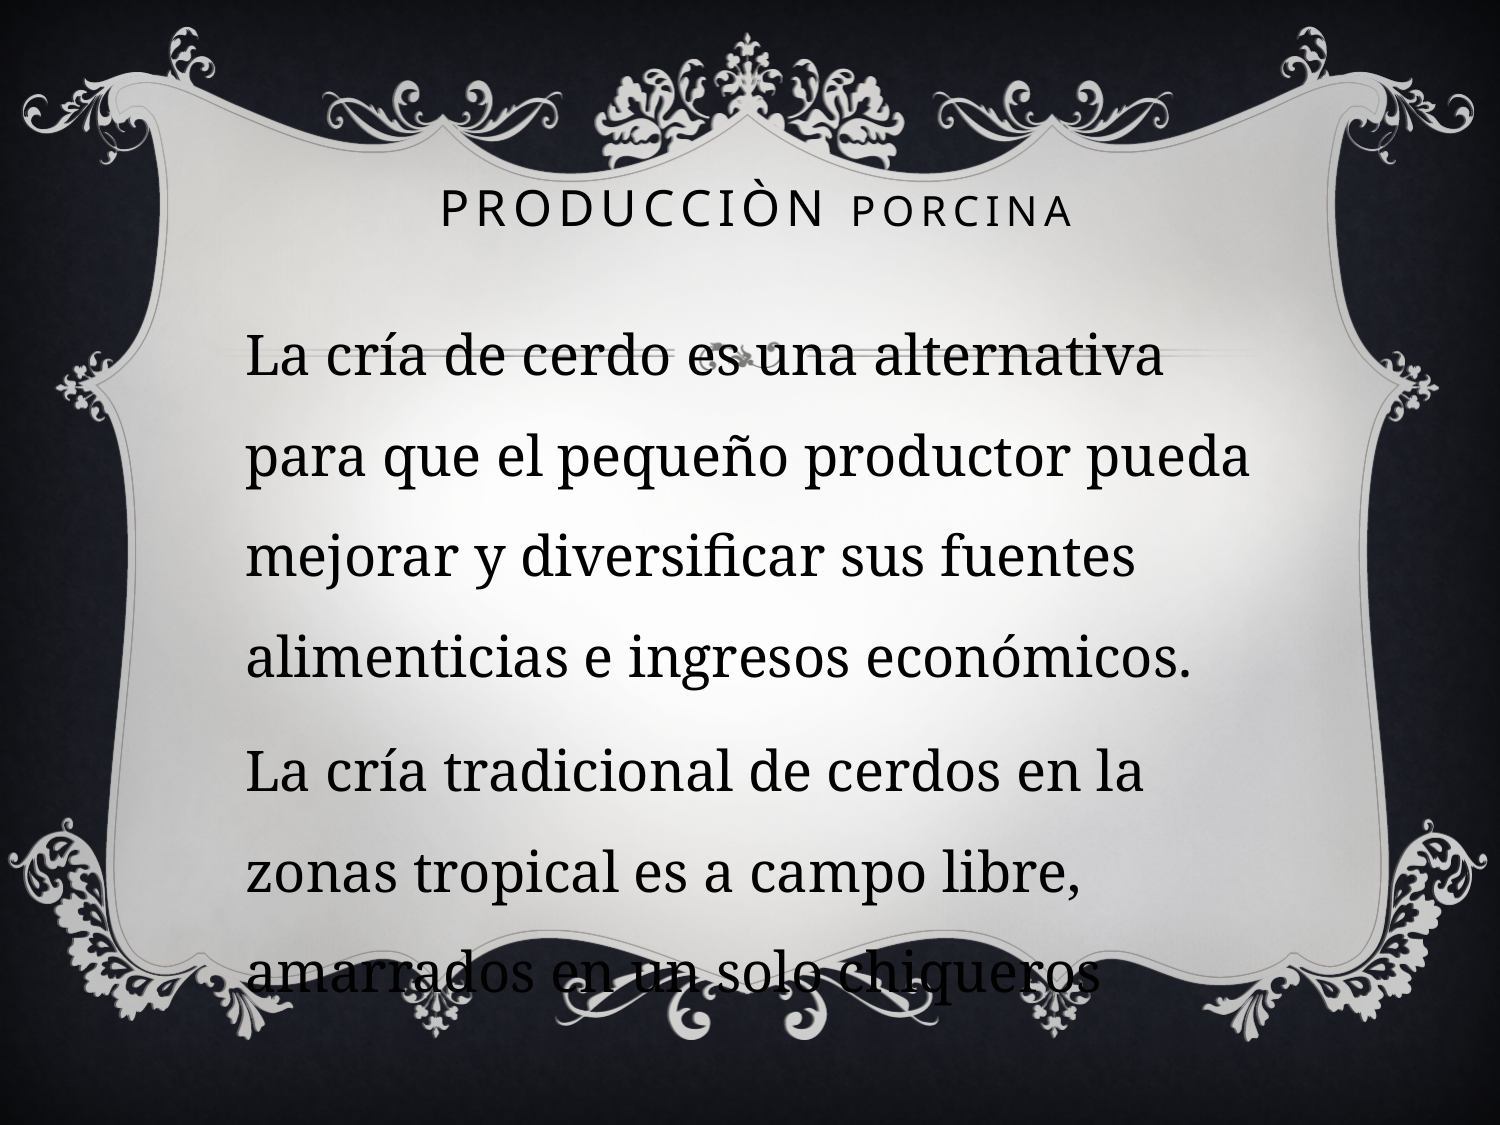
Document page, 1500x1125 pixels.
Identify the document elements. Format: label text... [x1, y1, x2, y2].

title PRODUCCIÒN PORCINA [230, 125, 1281, 244]
list La cría de cerdo es una alternativa para que el pequeño productor pueda mejorar y diversificar sus fuentes alimenticias e ingresos económicos. La cría tradicional de cerdos en la zonas tropical es a campo libre, amarrados en un solo chiqueros [230, 278, 1281, 1024]
